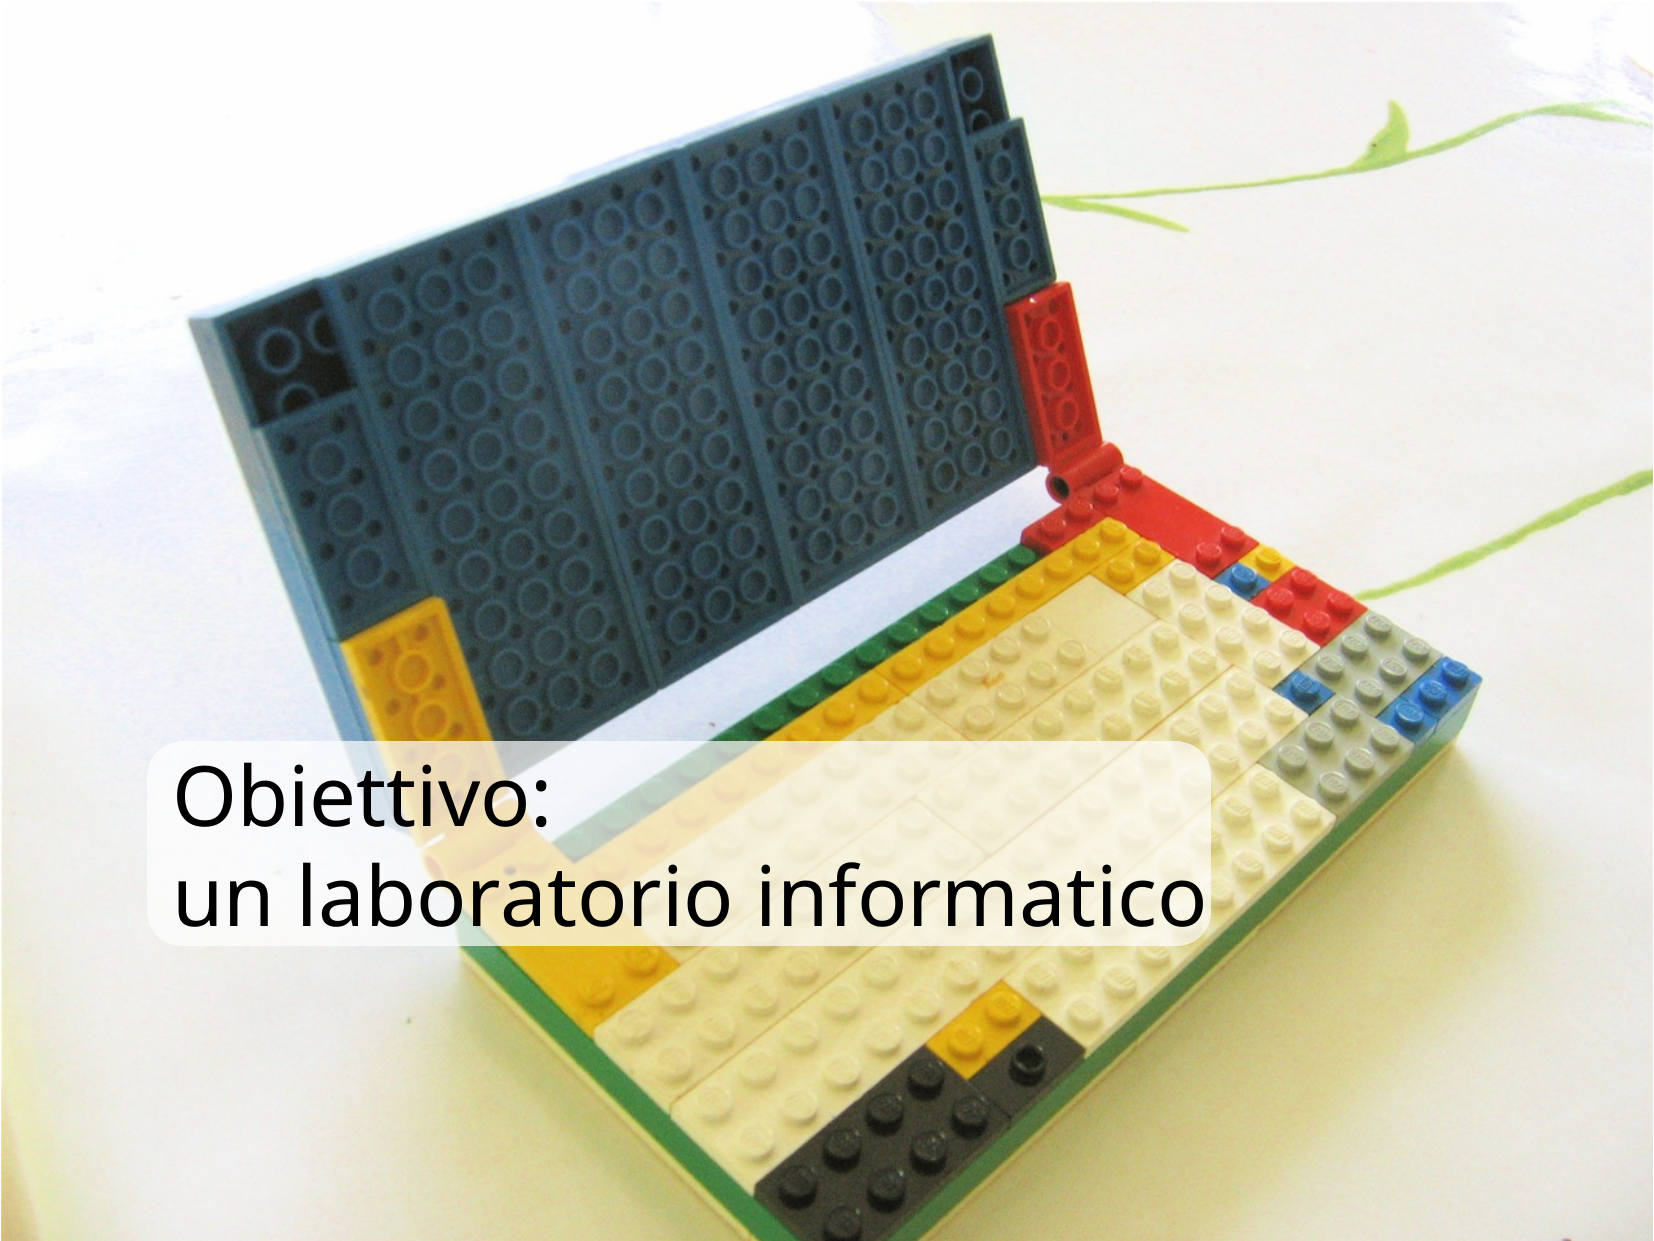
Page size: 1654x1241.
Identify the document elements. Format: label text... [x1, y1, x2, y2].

picture [1, 1, 1653, 1241]
text_box Obiettivo: un laboratorio informatico [147, 741, 1211, 946]
